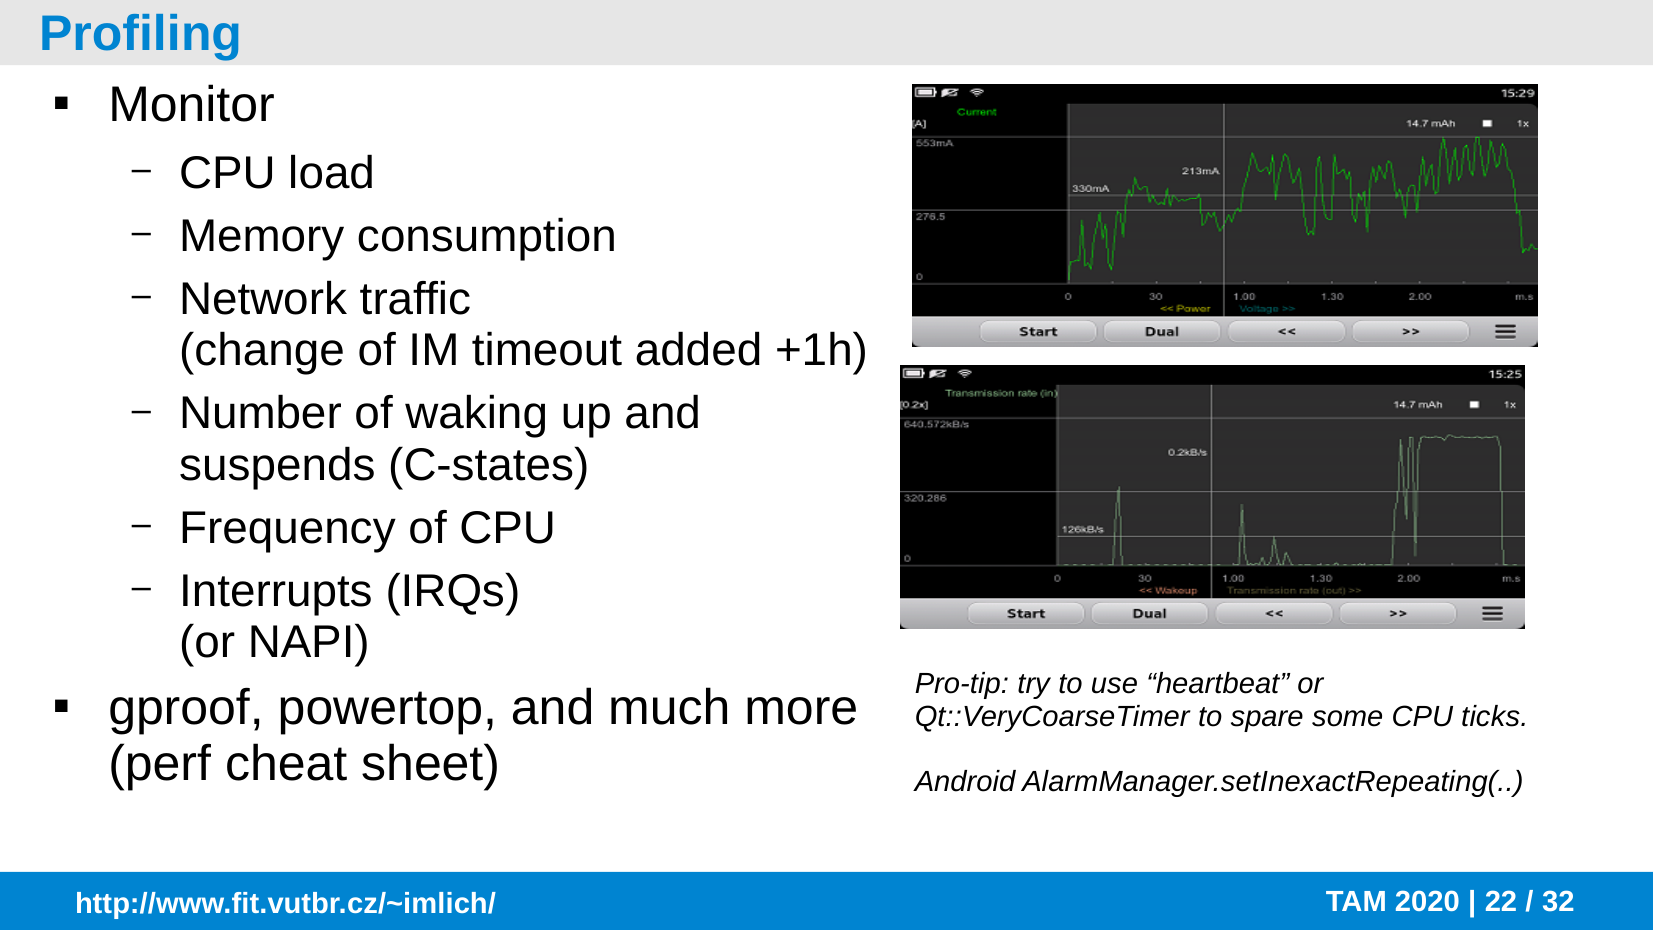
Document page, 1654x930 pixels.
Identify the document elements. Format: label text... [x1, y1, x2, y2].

picture [912, 84, 1538, 347]
title Profiling [39, 4, 1614, 61]
picture [900, 365, 1525, 629]
text_box Pro-tip: try to use “heartbeat” or Qt::VeryCoarseTimer to spare some CPU ticks. Android AlarmManager.setInexactRepeating(..) [900, 659, 1570, 839]
list Monitor CPU load Memory consumption Network traffic (change of IM timeout added +1h) Number of waking up and suspends (C-states) Frequency of CPU Interrupts (IRQs) (or NAPI) gproof, powertop, and much more (perf cheat sheet) [37, 75, 1612, 863]
